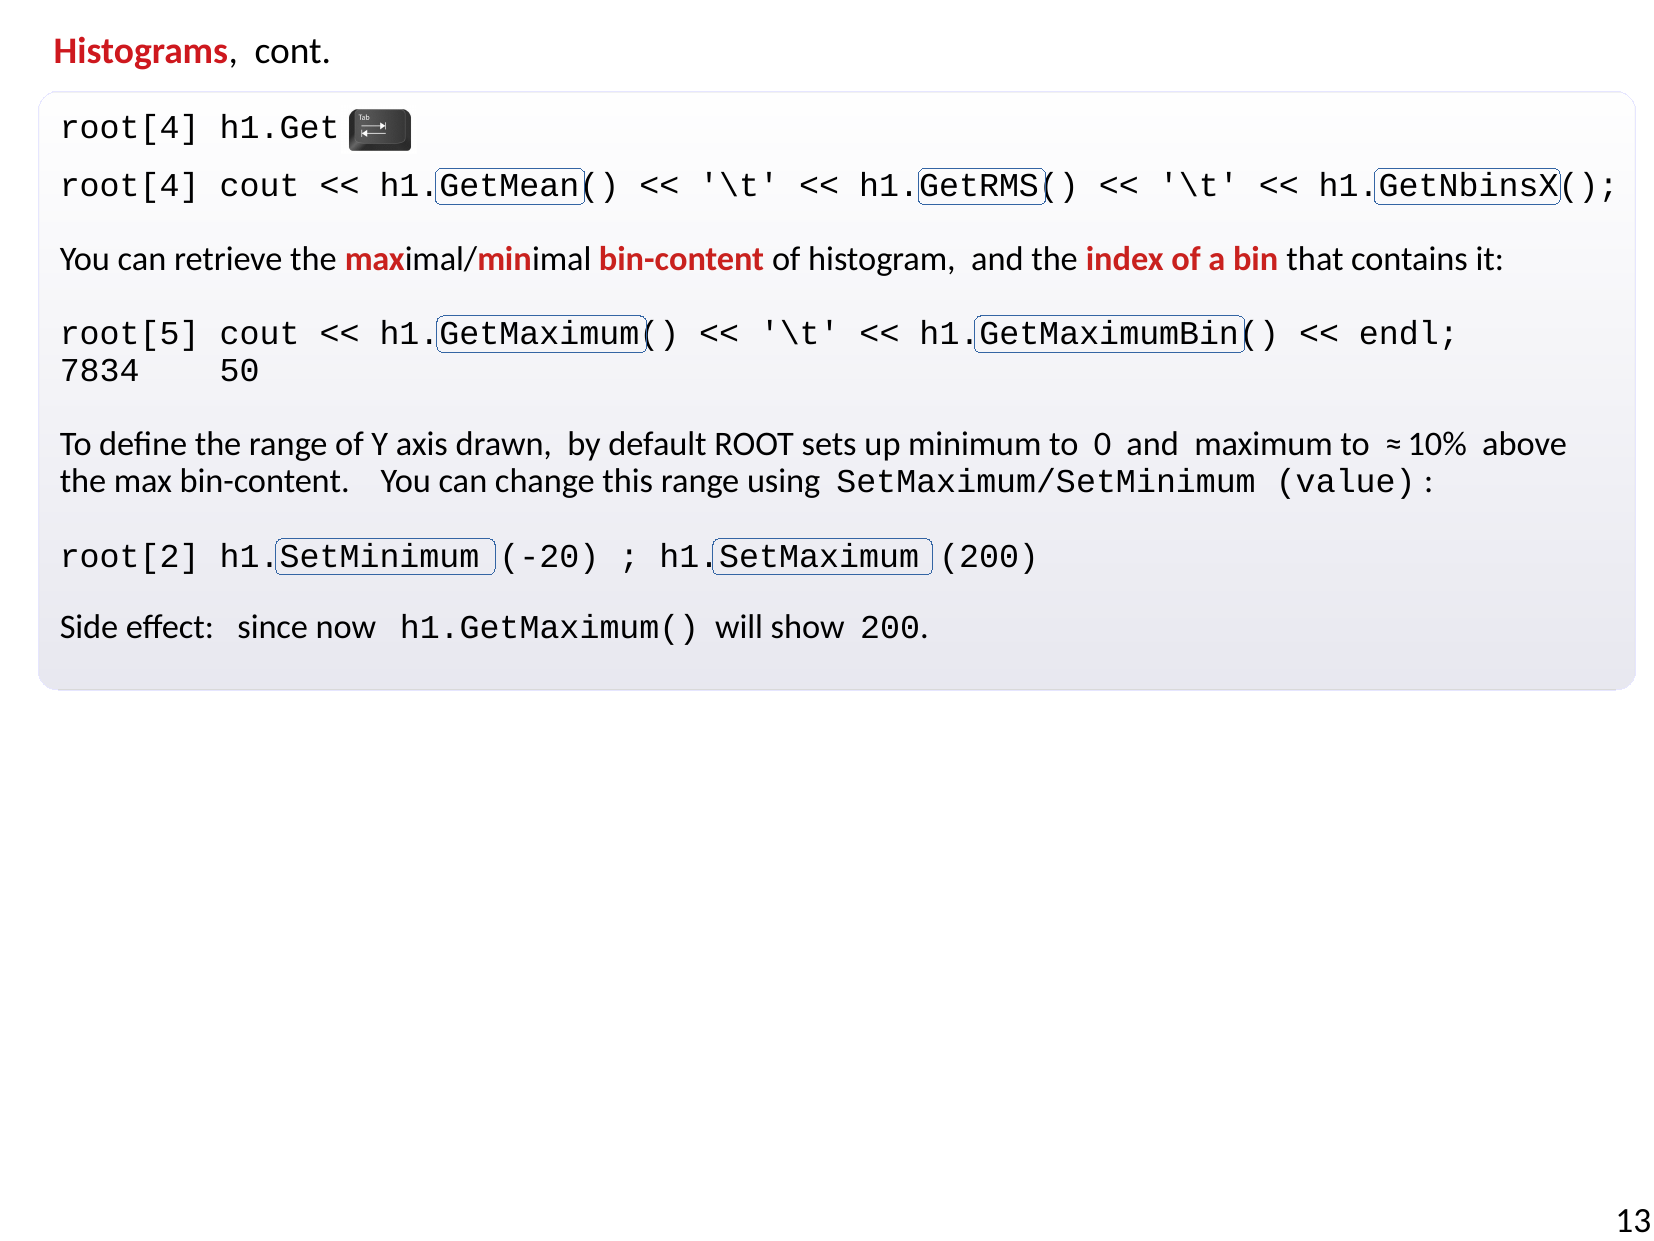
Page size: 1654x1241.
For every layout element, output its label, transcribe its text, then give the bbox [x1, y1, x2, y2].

text_box Histograms, cont. [38, 28, 394, 81]
picture [341, 105, 417, 154]
text_box [38, 91, 1636, 691]
text_box root[4] h1.Get root[4] cout << h1.GetMean() << '\t' << h1.GetRMS() << '\t' << h1.GetNbinsX(); You can retrieve the maximal/minimal bin-content of histogram, and the index of a bin that contains it: root[5] cout << h1.GetMaximum() << '\t' << h1.GetMaximumBin() << endl; 7834 50 To define the range of Y axis drawn, by default ROOT sets up minimum to 0 and maximum to ≈ 10% above the max bin-content. You can change this range using SetMaximum/SetMinimum (value) : root[2] h1.SetMinimum (-20) ; h1.SetMaximum (200) Side effect: since now h1.GetMaximum() will show 200. [45, 103, 1636, 656]
